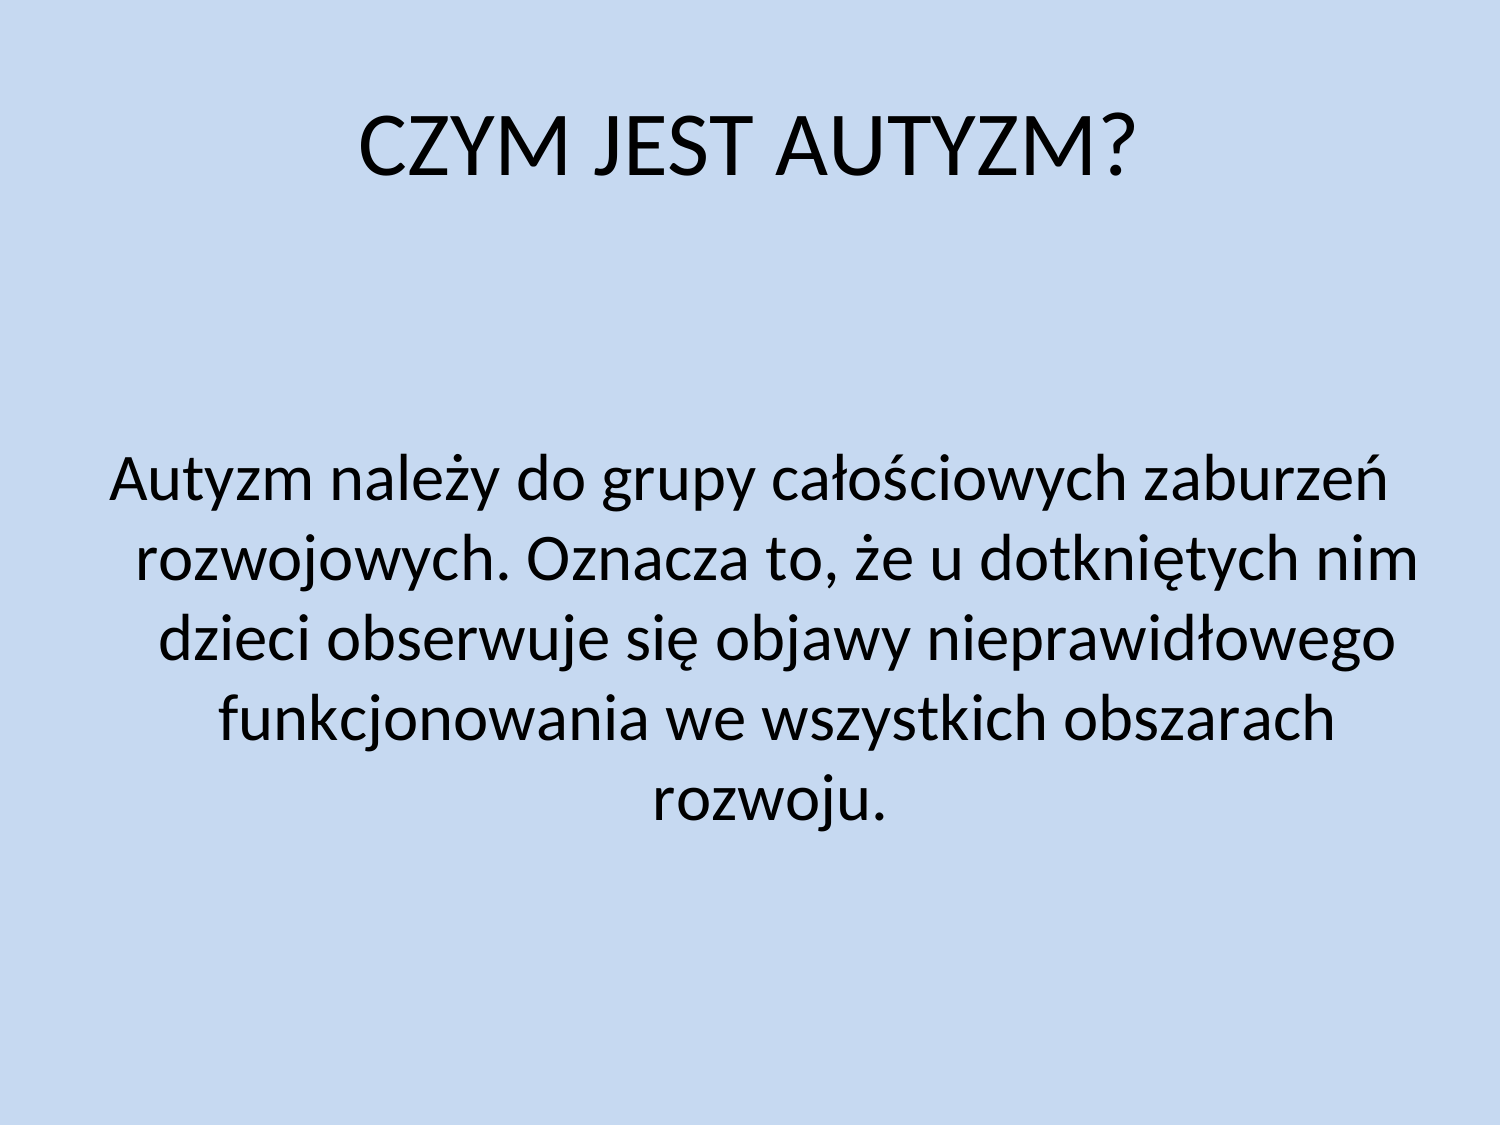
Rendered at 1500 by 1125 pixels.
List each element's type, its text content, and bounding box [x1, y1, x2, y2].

title CZYM JEST AUTYZM? [75, 45, 1425, 233]
subtitle Autyzm należy do grupy całościowych zaburzeń rozwojowych. Oznacza to, że u dotkniętych nim dzieci obserwuje się objawy nieprawidłowego funkcjonowania we wszystkich obszarach rozwoju. [75, 262, 1425, 1005]
